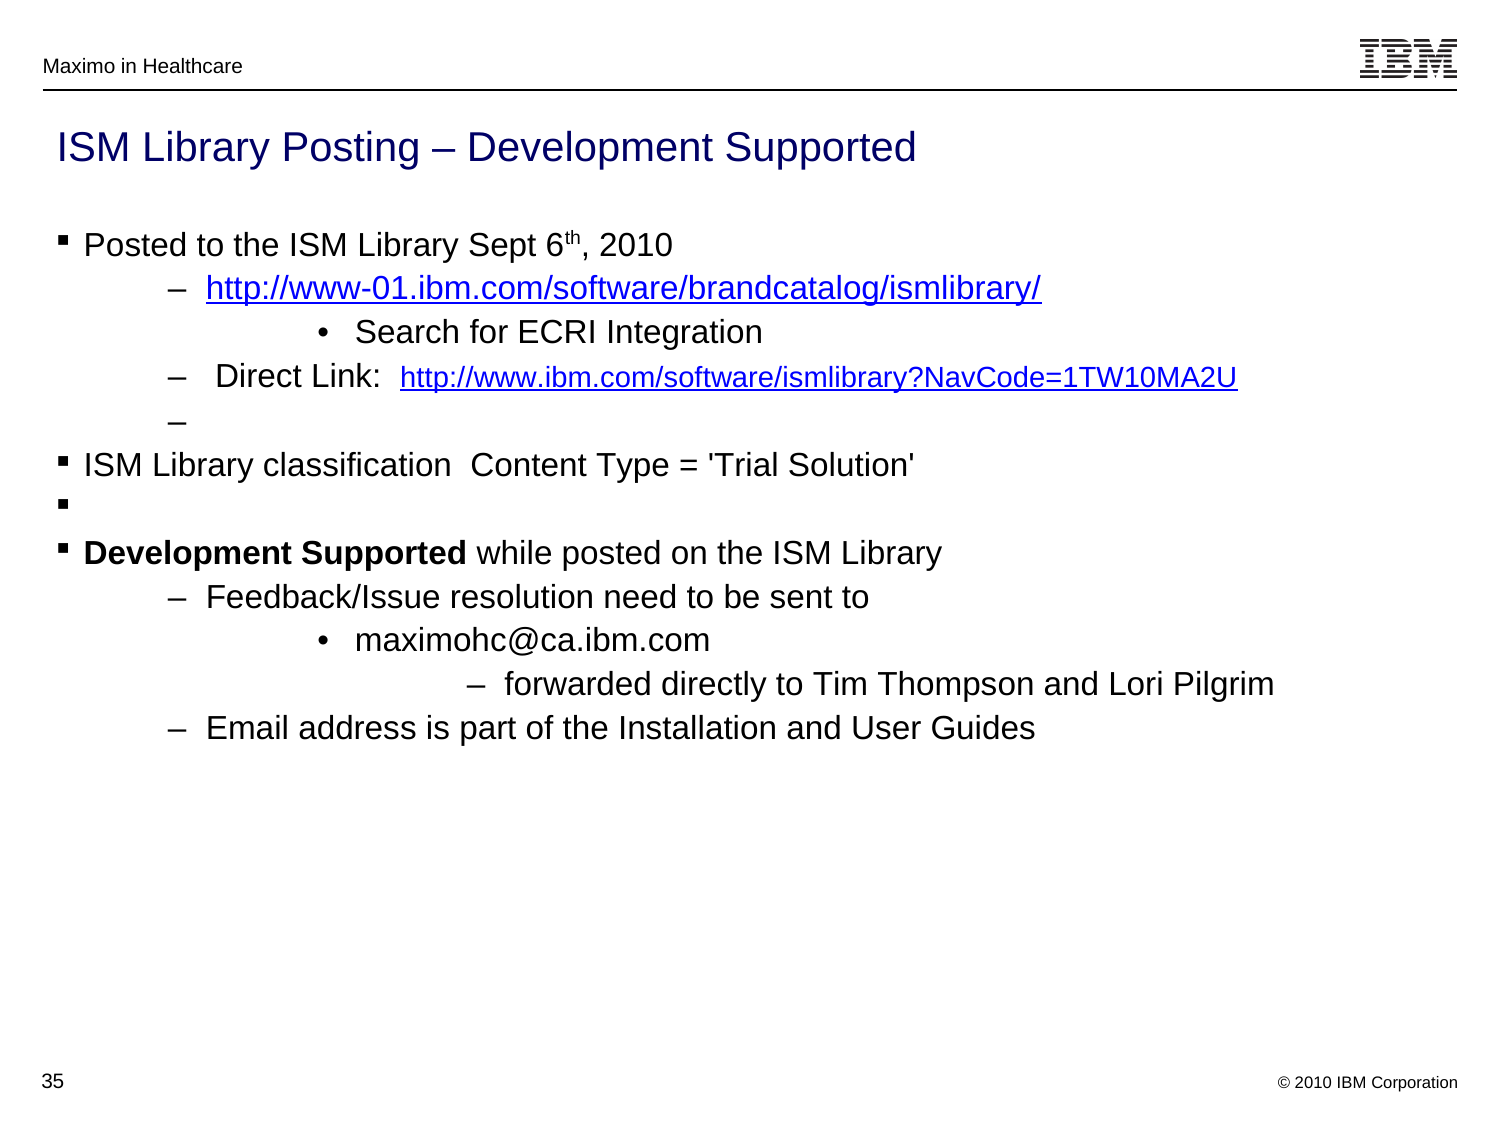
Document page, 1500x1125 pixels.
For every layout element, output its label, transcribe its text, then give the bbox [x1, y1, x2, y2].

title ISM Library Posting – Development Supported [41, 100, 1480, 191]
list Posted to the ISM Library Sept 6th, 2010 http://www-01.ibm.com/software/brandcatalog/ismlibrary/ Search for ECRI Integration Direct Link: http://www.ibm.com/software/ismlibrary?NavCode=1TW10MA2U ISM Library classification Content Type = 'Trial Solution' Development Supported while posted on the ISM Library Feedback/Issue resolution need to be sent to maximohc@ca.ibm.com forwarded directly to Tim Thompson and Lori Pilgrim Email address is part of the Installation and User Guides [55, 227, 1477, 1034]
picture [1360, 39, 1457, 78]
